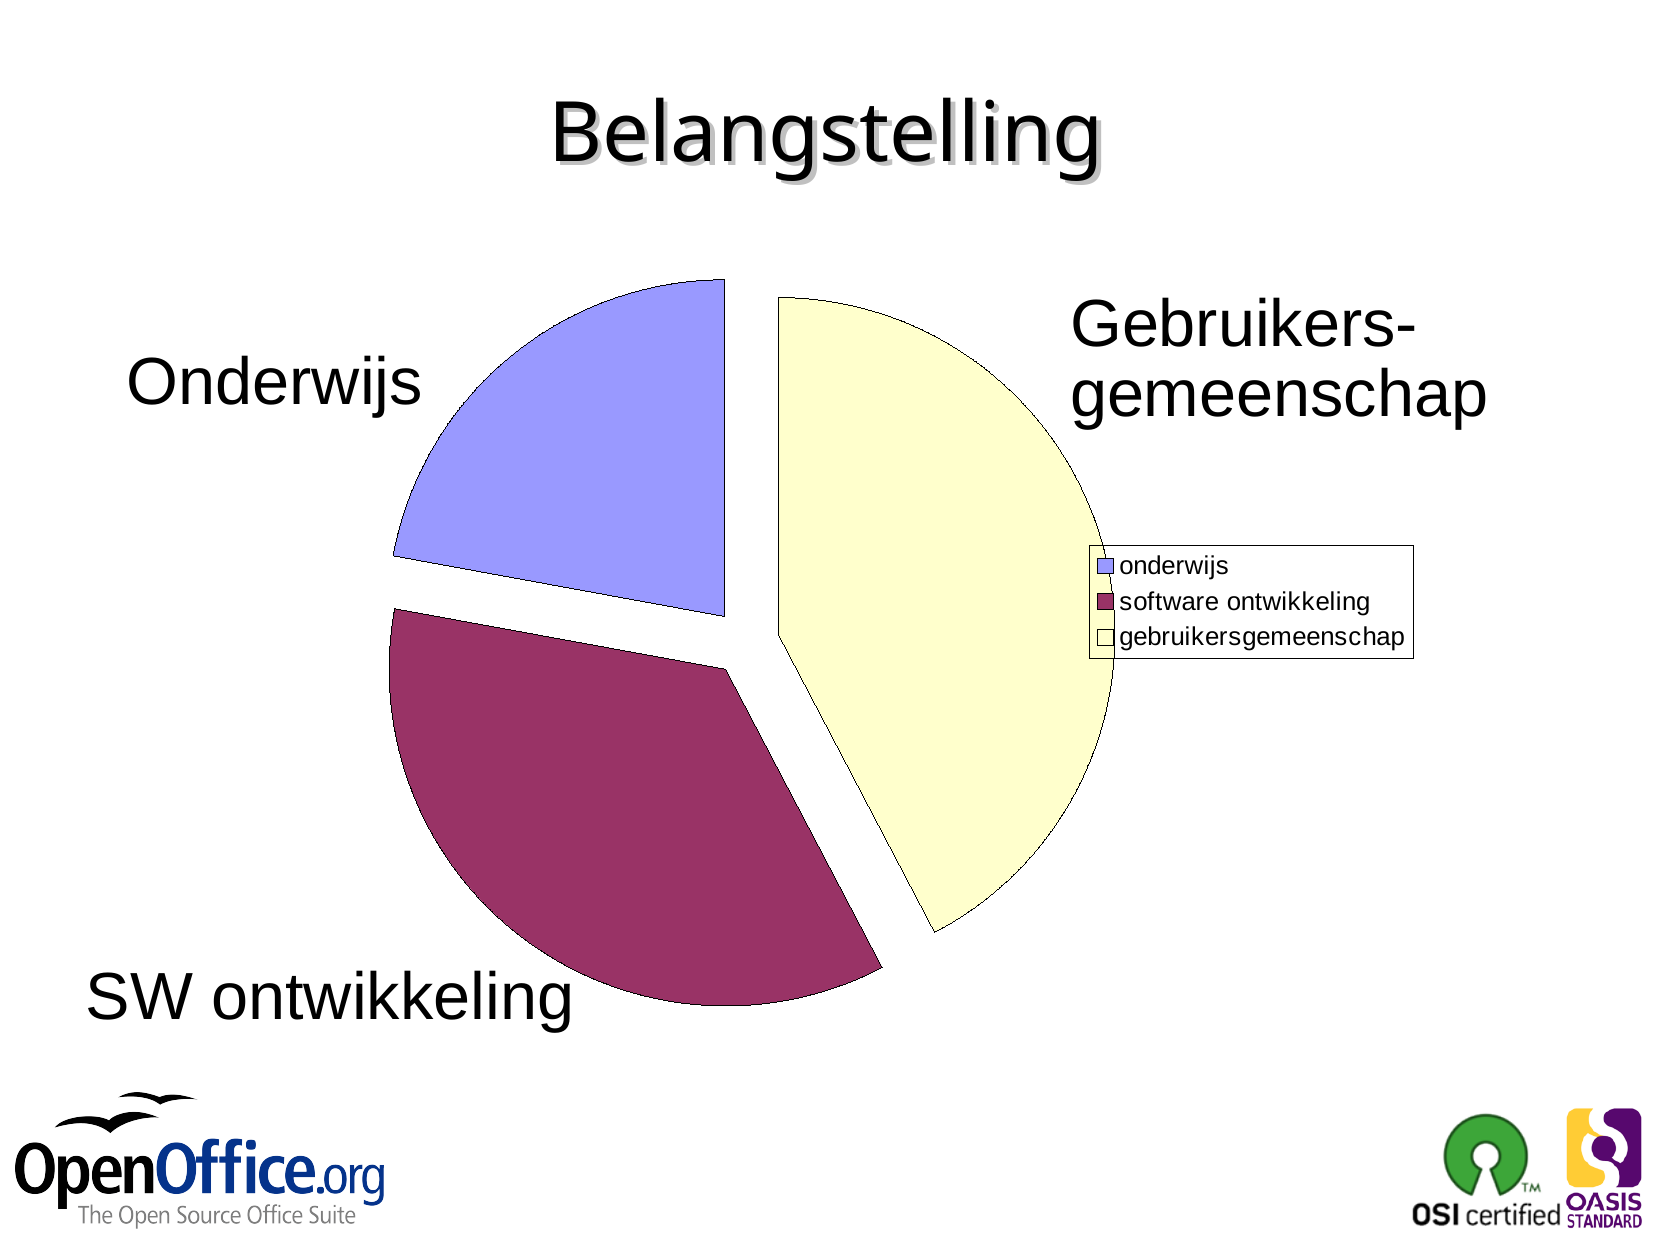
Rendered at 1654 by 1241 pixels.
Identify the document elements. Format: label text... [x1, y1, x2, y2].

picture [15, 1092, 384, 1229]
text_box SW ontwikkeling [70, 956, 590, 1047]
text_box Onderwijs [112, 341, 439, 432]
picture [1405, 1102, 1654, 1238]
chart [354, 206, 1416, 1063]
title Belangstelling [82, 49, 1571, 207]
text_box Gebruikers- gemeenschap [1055, 283, 1504, 443]
